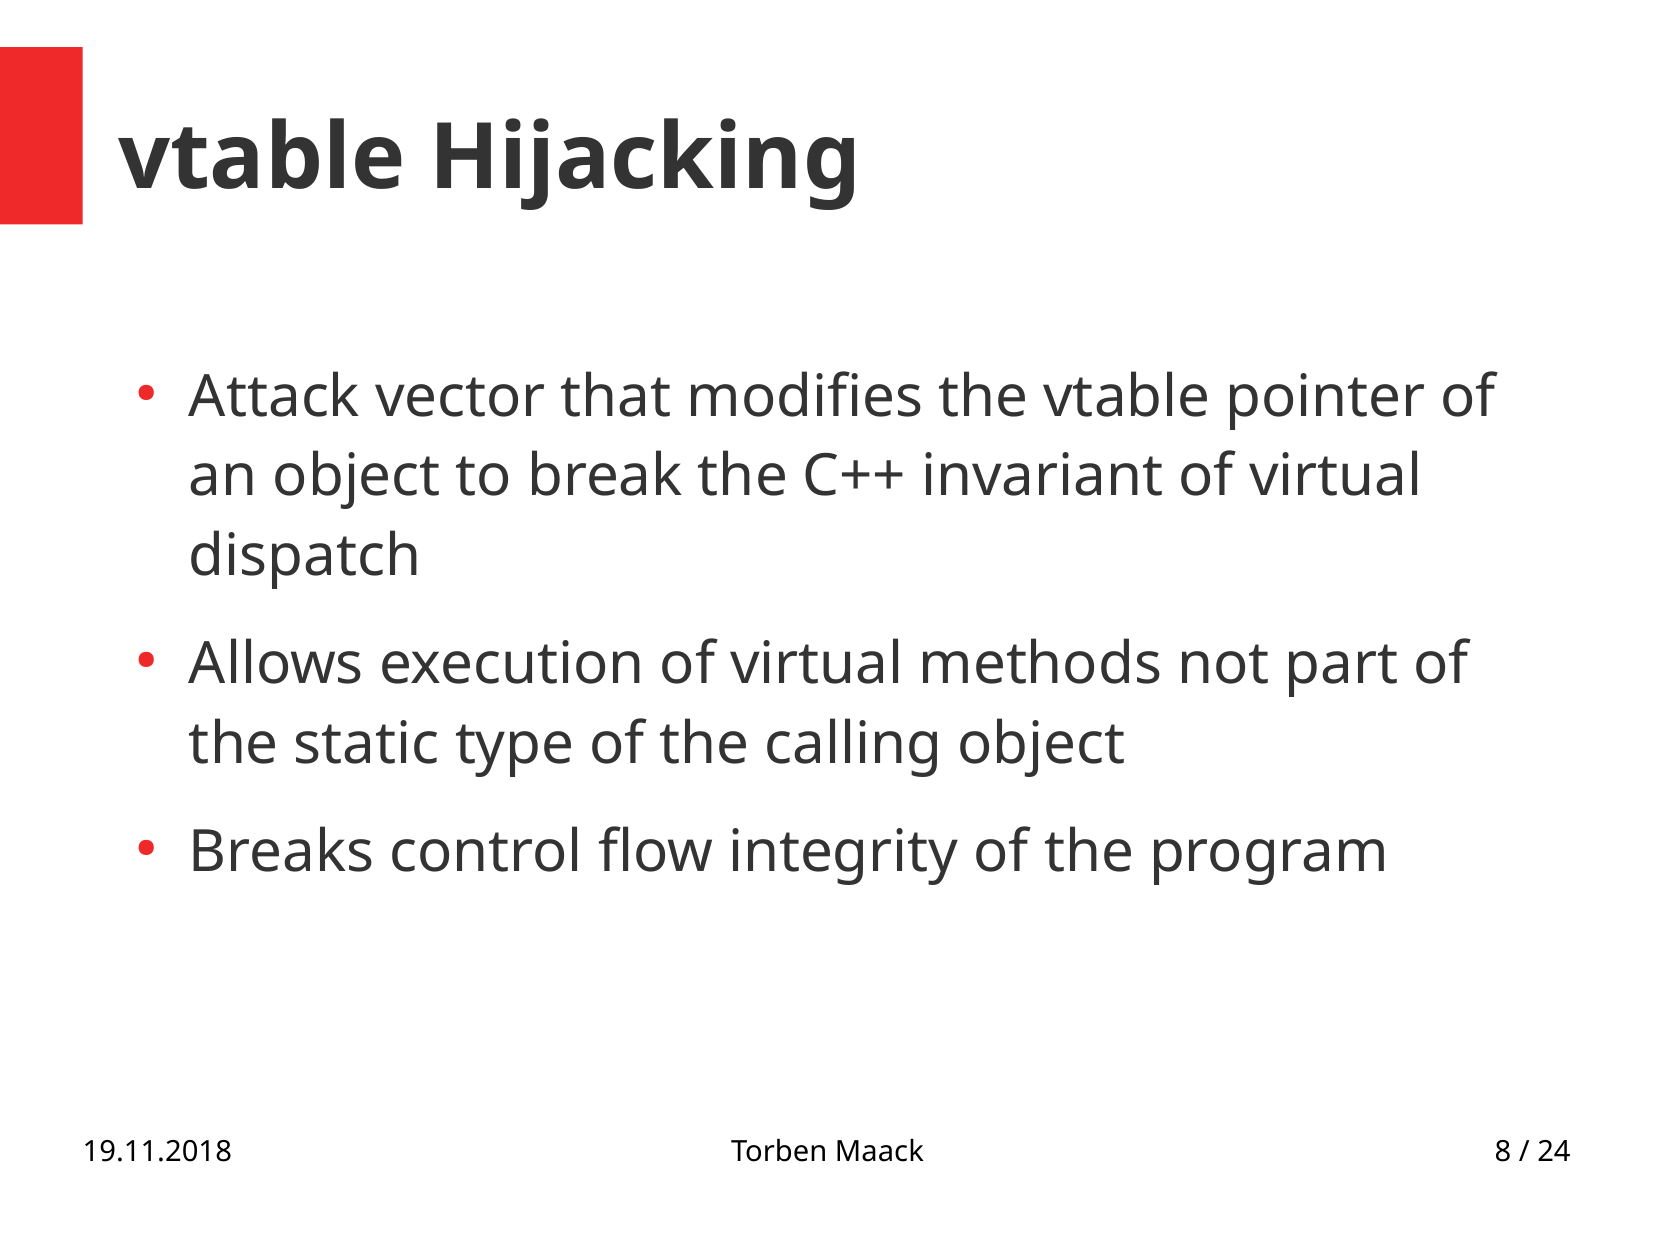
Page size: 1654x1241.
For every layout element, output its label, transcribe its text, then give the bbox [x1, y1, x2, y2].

title vtable Hijacking [118, 49, 1571, 257]
list Attack vector that modifies the vtable pointer of an object to break the C++ invariant of virtual dispatch Allows execution of virtual methods not part of the static type of the calling object Breaks control flow integrity of the program [118, 354, 1536, 1074]
